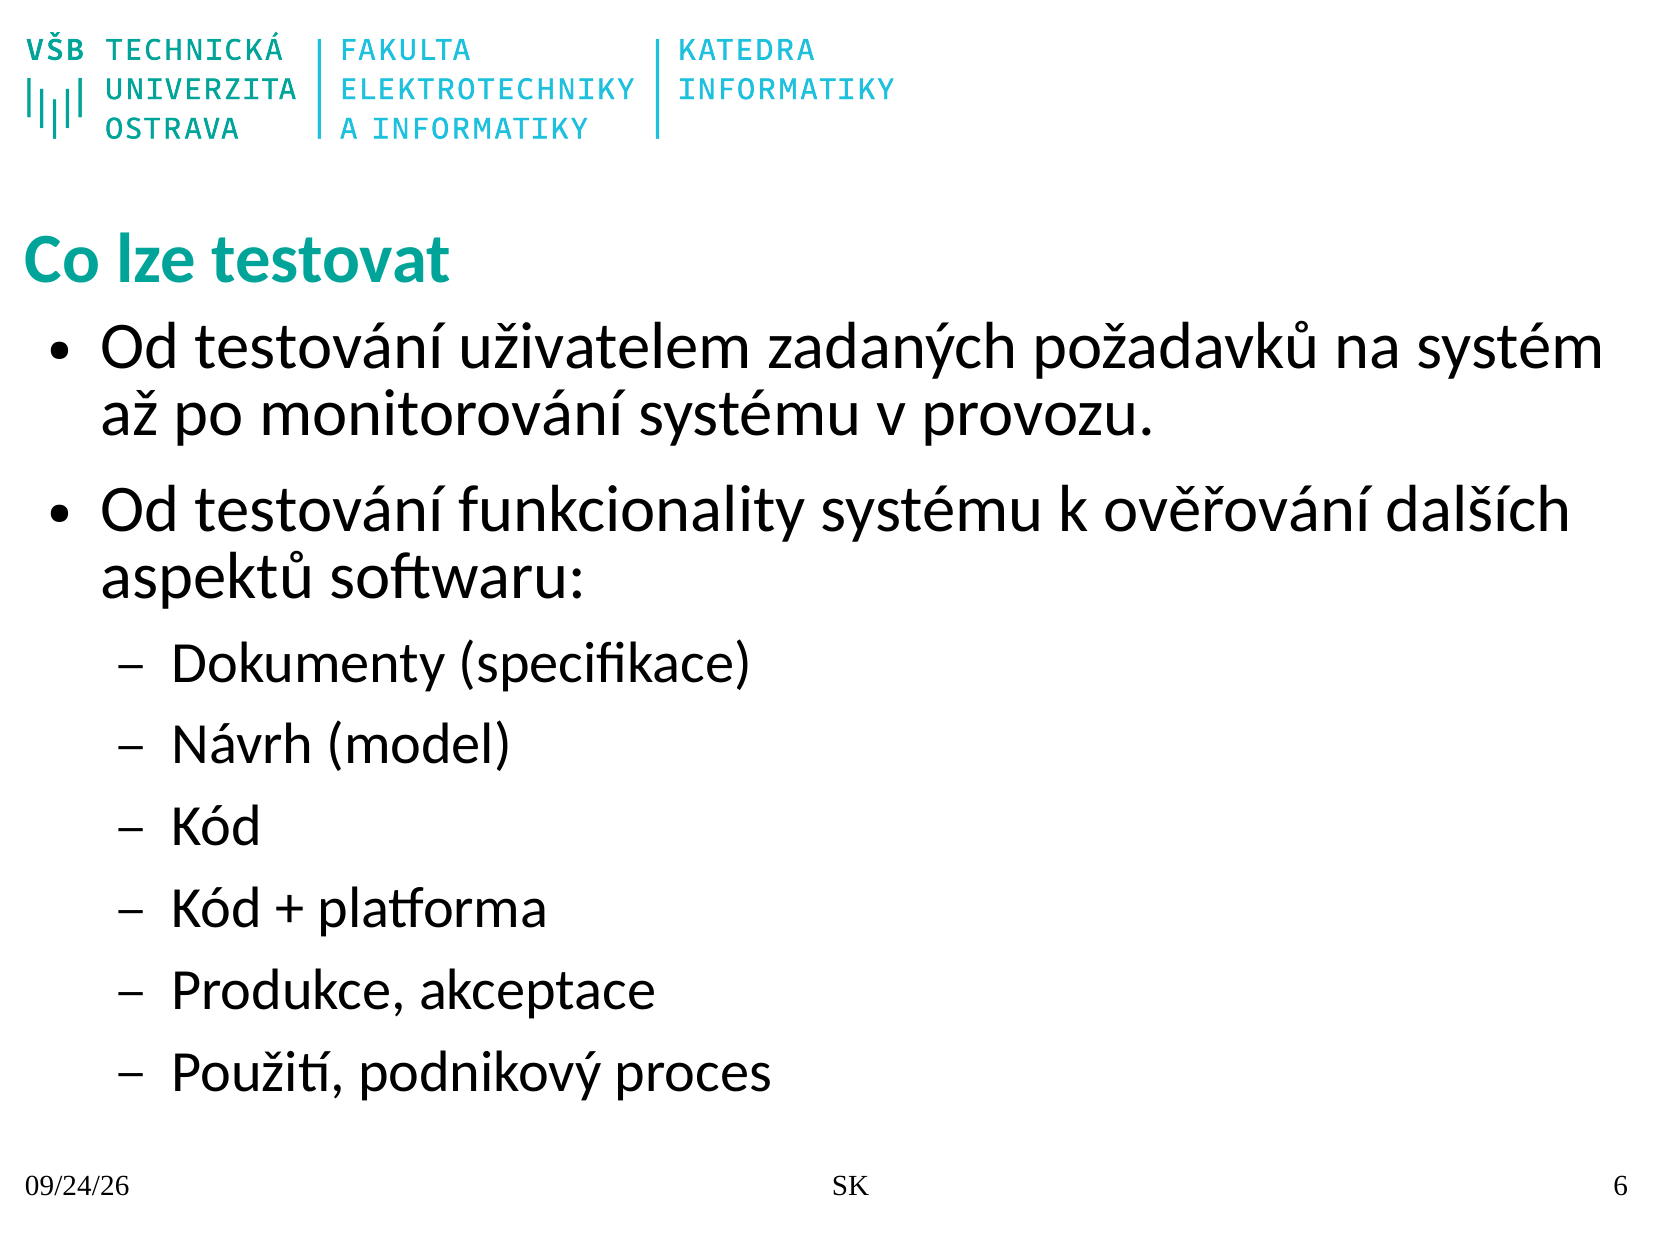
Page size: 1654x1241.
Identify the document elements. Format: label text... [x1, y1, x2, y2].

picture [26, 31, 894, 139]
title Co lze testovat [24, 169, 1629, 300]
list Od testování uživatelem zadaných požadavků na systém až po monitorování systému v provozu. Od testování funkcionality systému k ověřování dalších aspektů softwaru: Dokumenty (specifikace) Návrh (model) Kód Kód + platforma Produkce, akceptace Použití, podnikový proces [30, 318, 1629, 1146]
